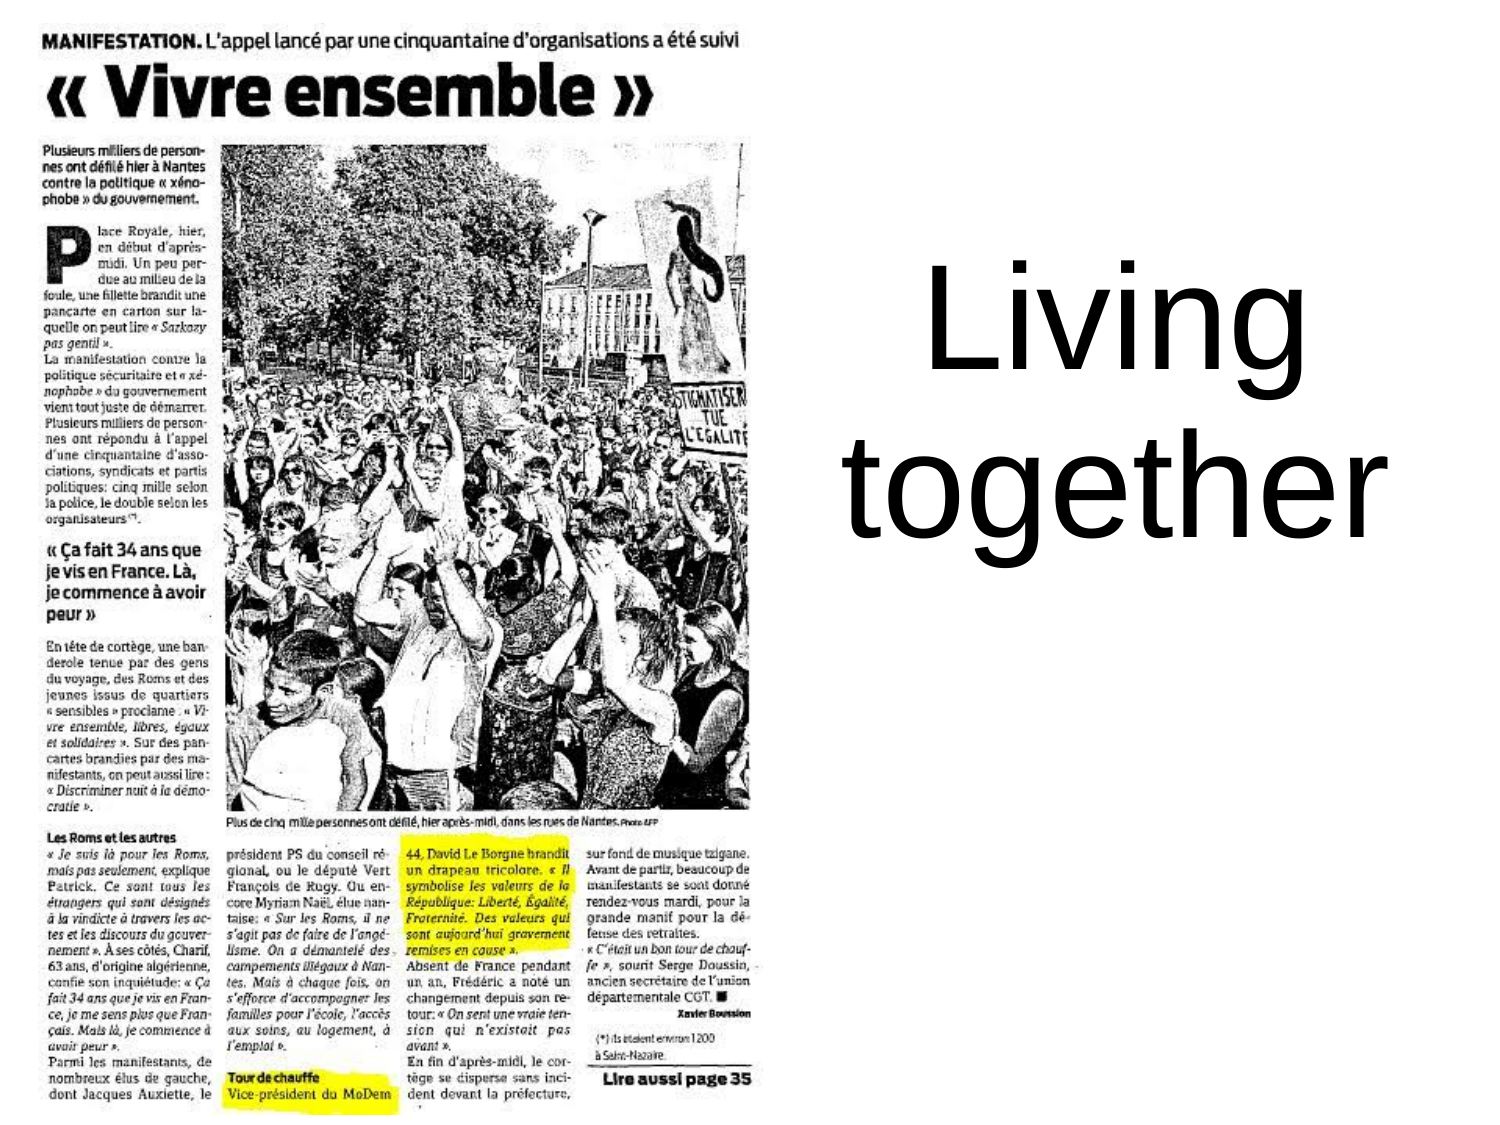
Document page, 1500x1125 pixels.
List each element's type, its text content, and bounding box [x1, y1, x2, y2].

picture [38, 23, 768, 1115]
text_box Living together [791, 226, 1441, 745]
